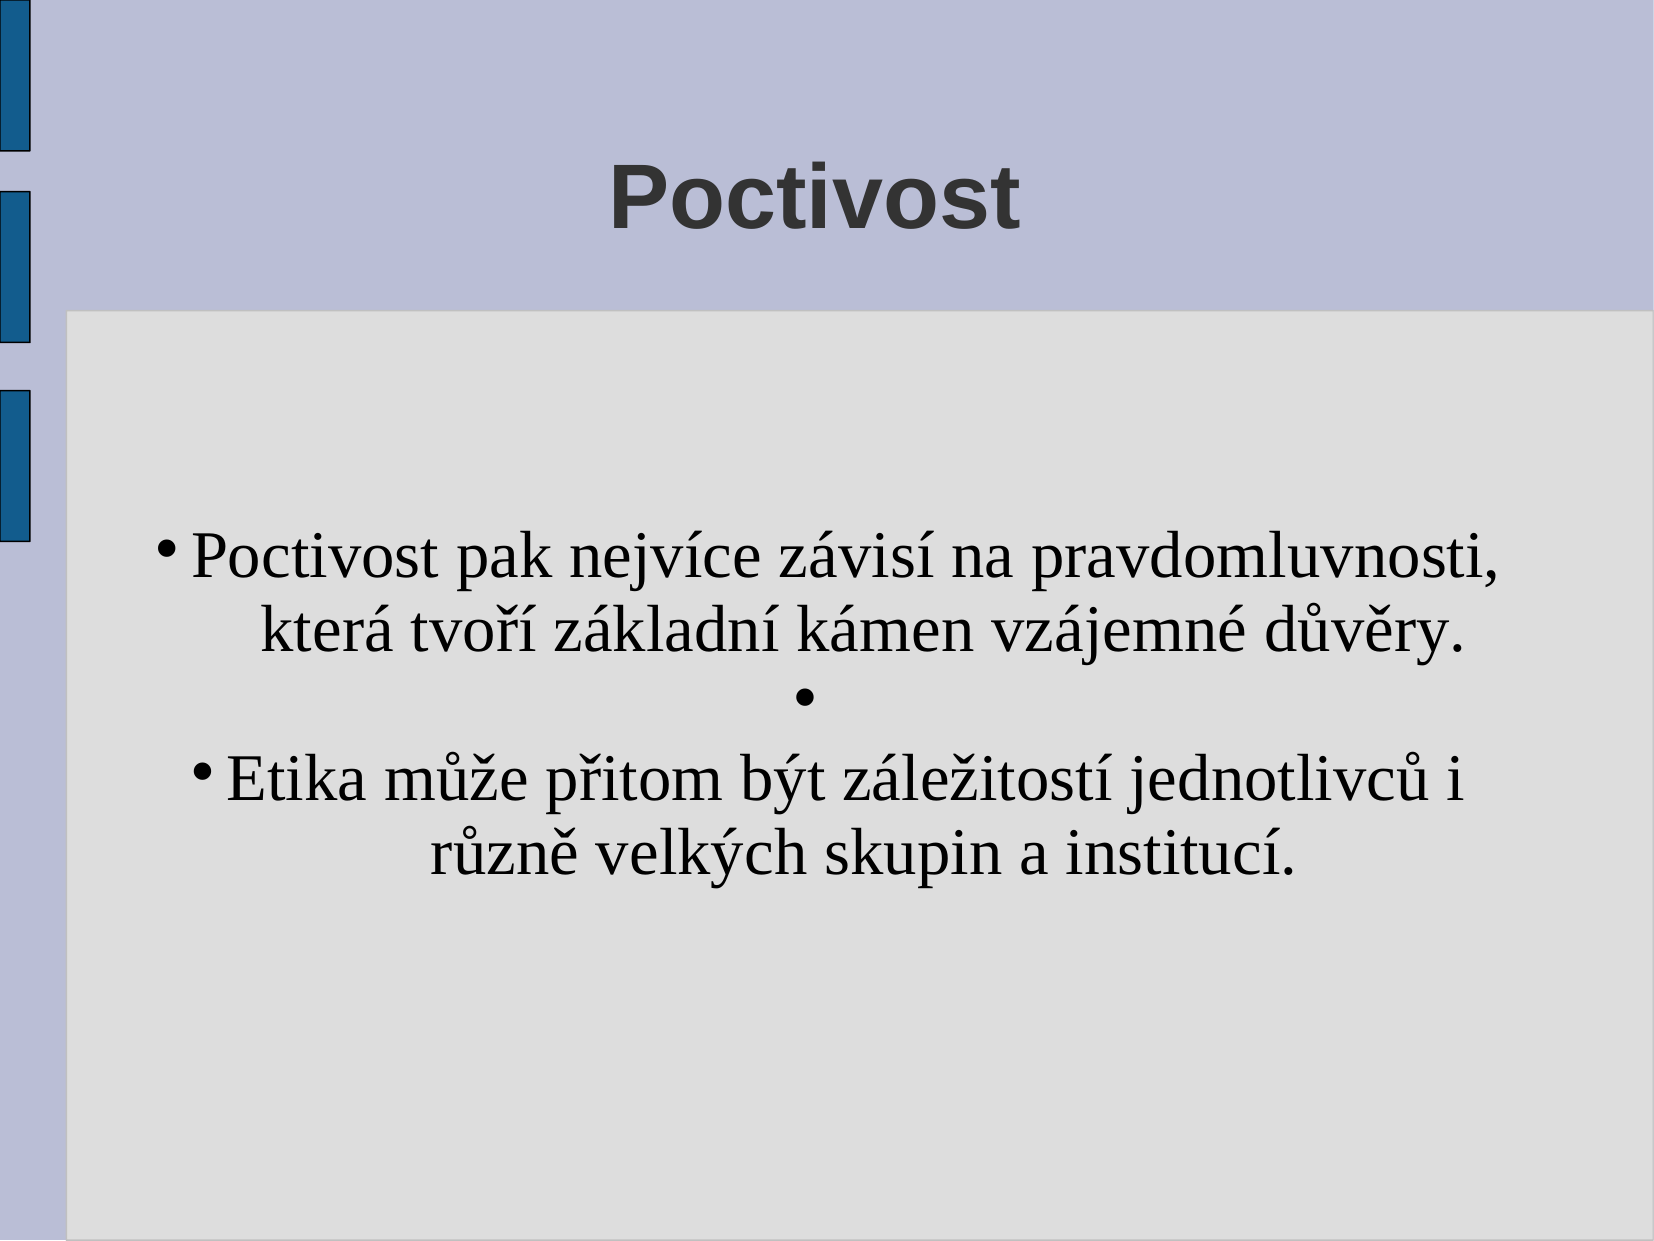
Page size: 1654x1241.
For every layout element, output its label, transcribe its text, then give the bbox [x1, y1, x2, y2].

title Poctivost [121, 98, 1534, 291]
subtitle Poctivost pak nejvíce závisí na pravdomluvnosti, která tvoří základní kámen vzájemné důvěry. Etika může přitom být záležitostí jednotlivců i různě velkých skupin a institucí. [123, 355, 1536, 1122]
